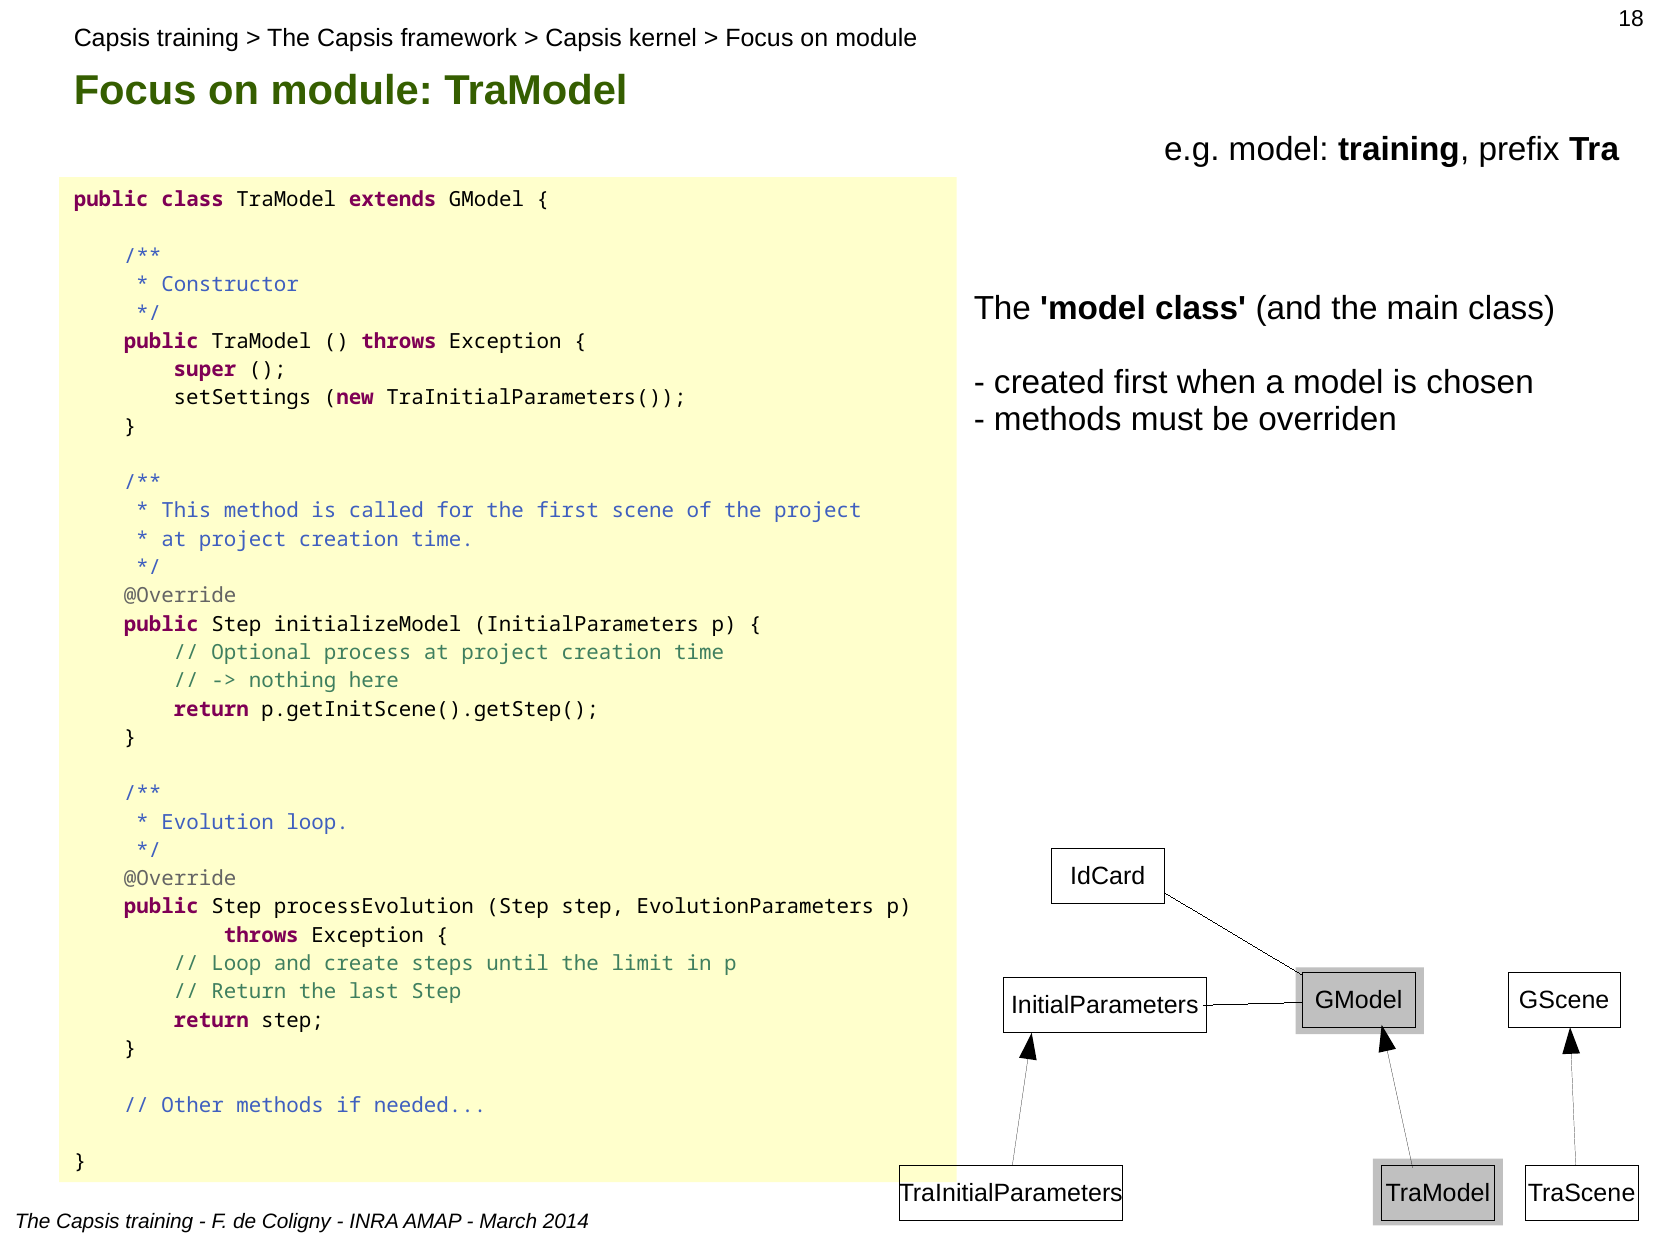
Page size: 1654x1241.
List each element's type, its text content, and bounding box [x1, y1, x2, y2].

text_box public class TraModel extends GModel { /** * Constructor */ public TraModel () throws Exception { super (); setSettings (new TraInitialParameters()); } /** * This method is called for the first scene of the project * at project creation time. */ @Override public Step initializeModel (InitialParameters p) { // Optional process at project creation time // -> nothing here return p.getInitScene().getStep(); } /** * Evolution loop. */ @Override public Step processEvolution (Step step, EvolutionParameters p) throws Exception { // Loop and create steps until the limit in p // Return the last Step return step; } // Other methods if needed... } [59, 177, 957, 1050]
text_box [1372, 1158, 1411, 1201]
text_box [1295, 1003, 1381, 1035]
text_box [1295, 967, 1424, 1035]
text_box Focus on module: TraModel [59, 59, 1016, 121]
text_box Capsis training > The Capsis framework > Capsis kernel > Focus on module [59, 16, 1004, 59]
text_box e.g. model: training, prefix Tra [1034, 123, 1634, 176]
text_box TraInitialParameters [899, 1165, 1123, 1201]
text_box GModel [1302, 972, 1416, 1028]
text_box InitialParameters [1003, 977, 1207, 1033]
text_box TraModel [1381, 1165, 1495, 1201]
text_box IdCard [1051, 848, 1165, 904]
text_box TraScene [1525, 1165, 1639, 1201]
text_box [1411, 1158, 1503, 1201]
text_box The Capsis training - F. de Coligny - INRA AMAP - March 2014 [0, 1201, 1654, 1241]
text_box GScene [1508, 972, 1621, 1028]
text_box The 'model class' (and the main class) - created first when a model is chosen - methods must be overriden [958, 281, 1595, 485]
